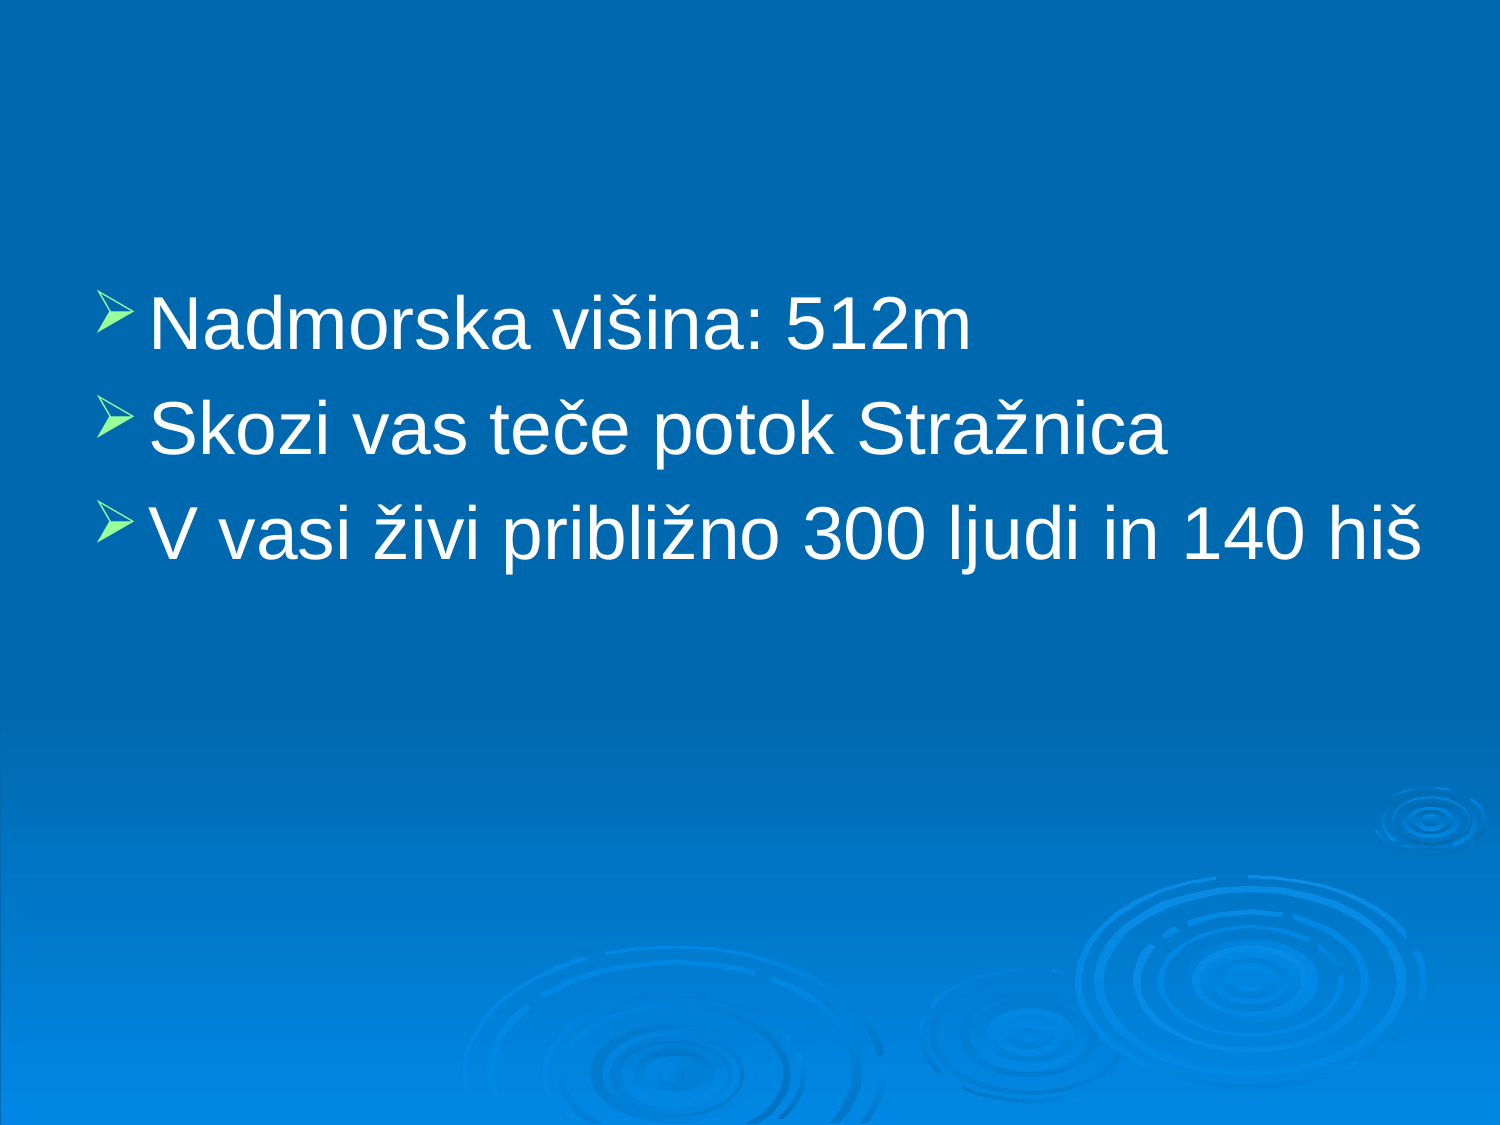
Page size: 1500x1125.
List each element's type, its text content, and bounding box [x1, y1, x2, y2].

list Nadmorska višina: 512m Skozi vas teče potok Stražnica V vasi živi približno 300 ljudi in 140 hiš [76, 267, 1459, 1010]
